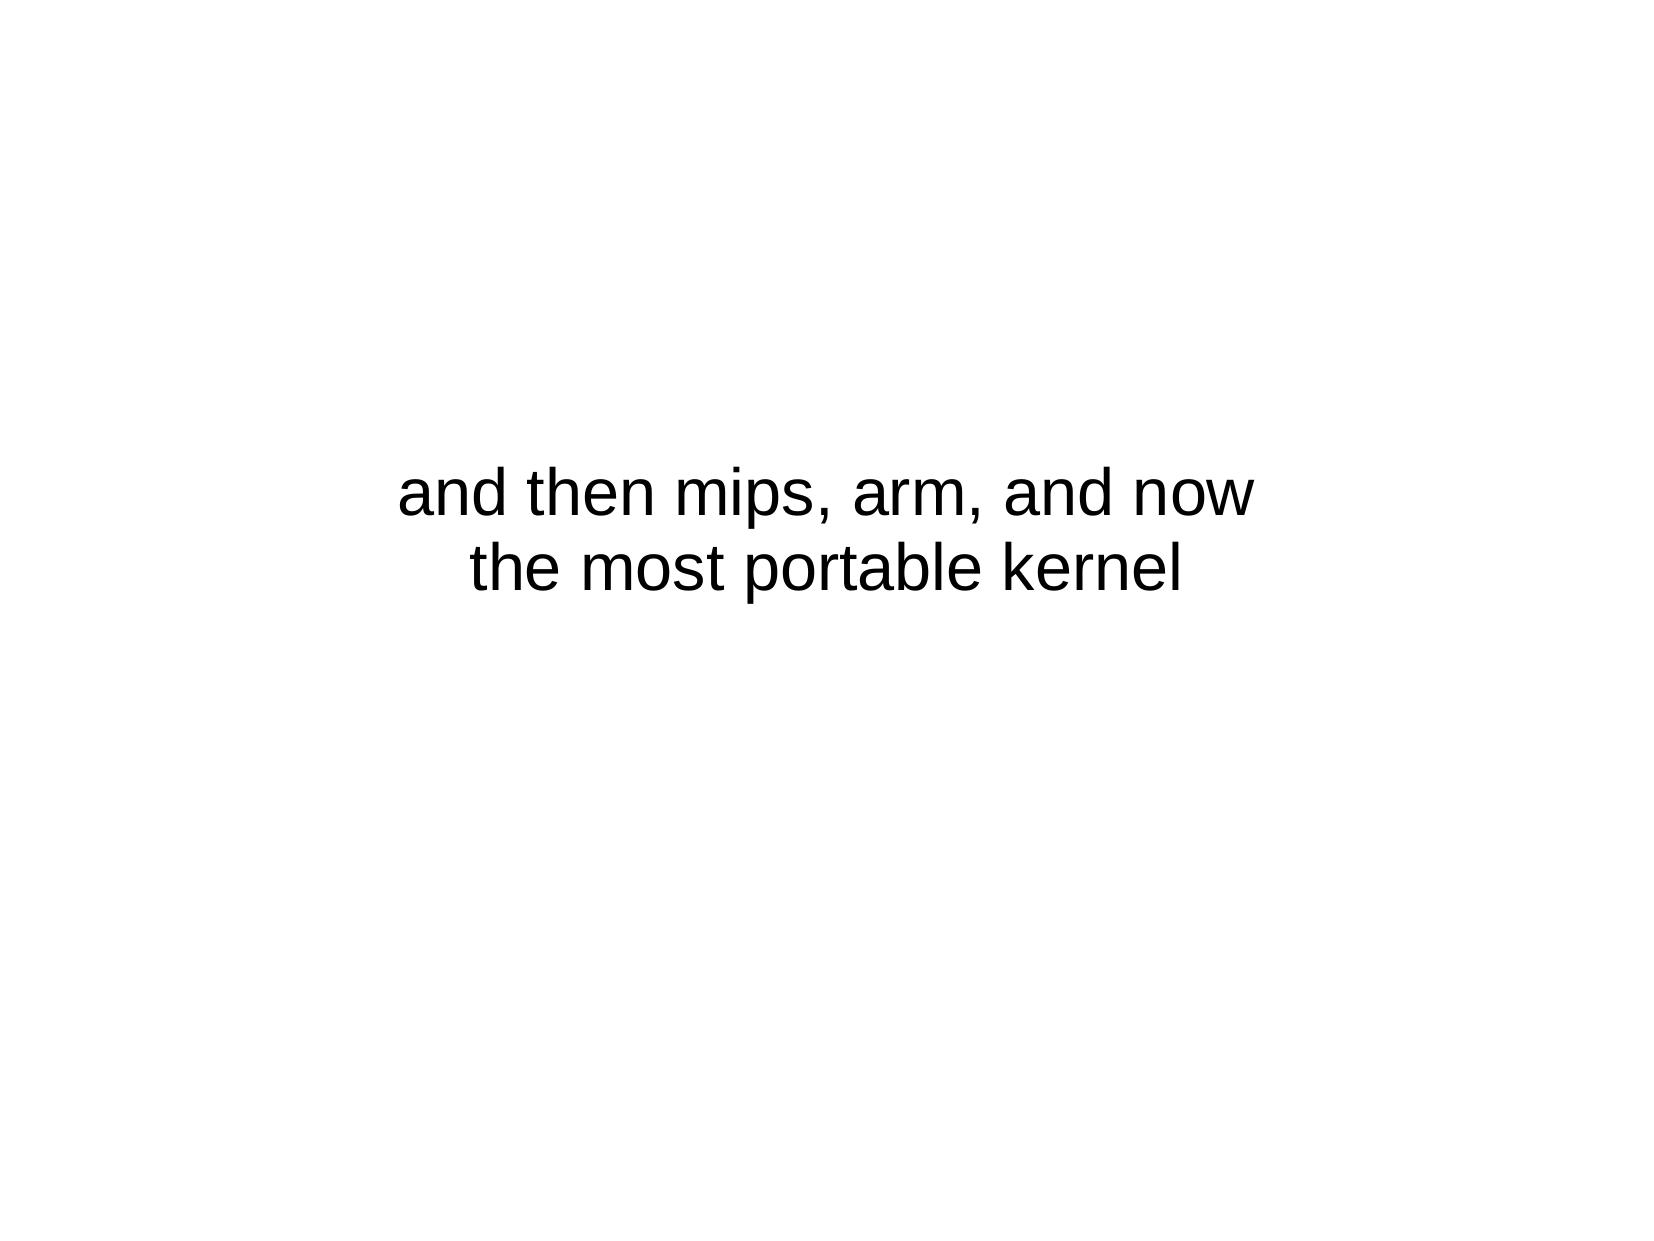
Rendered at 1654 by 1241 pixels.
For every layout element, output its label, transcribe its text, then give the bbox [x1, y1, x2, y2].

subtitle and then mips, arm, and now the most portable kernel [82, 49, 1571, 1010]
